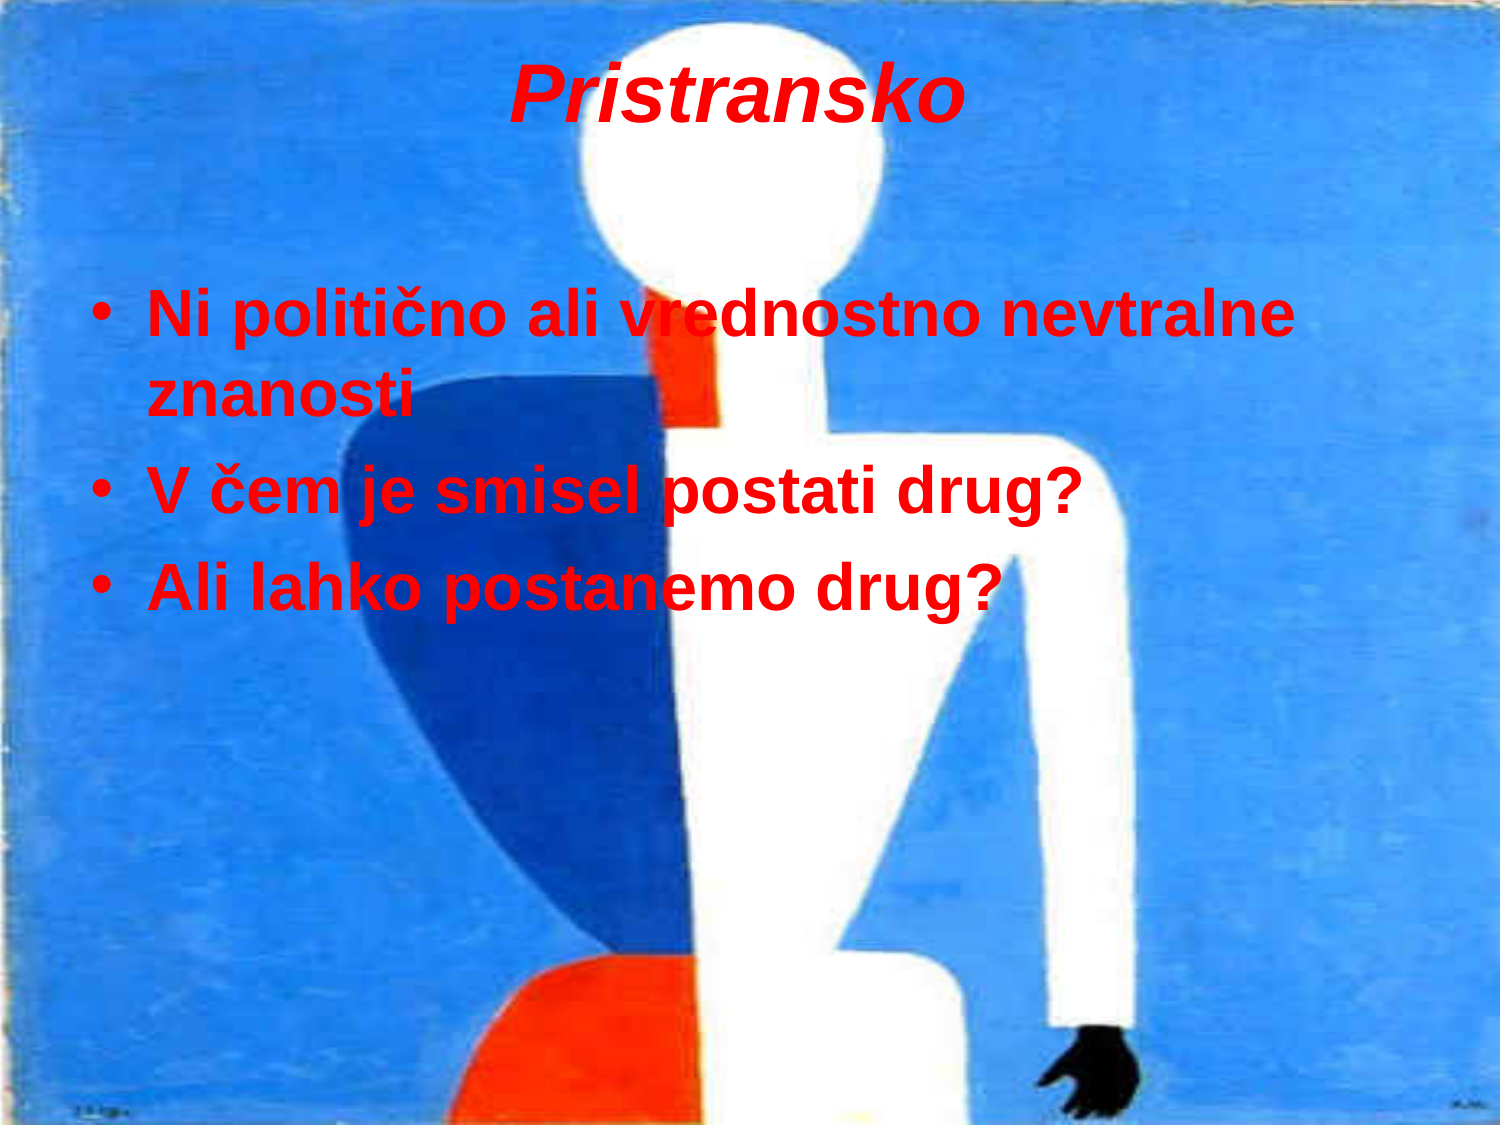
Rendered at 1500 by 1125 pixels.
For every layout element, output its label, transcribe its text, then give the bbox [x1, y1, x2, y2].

title Pristransko [75, 31, 1426, 247]
picture [0, 0, 1500, 1125]
list Ni politično ali vrednostno nevtralne znanosti V čem je smisel postati drug? Ali lahko postanemo drug? [75, 262, 1426, 1006]
